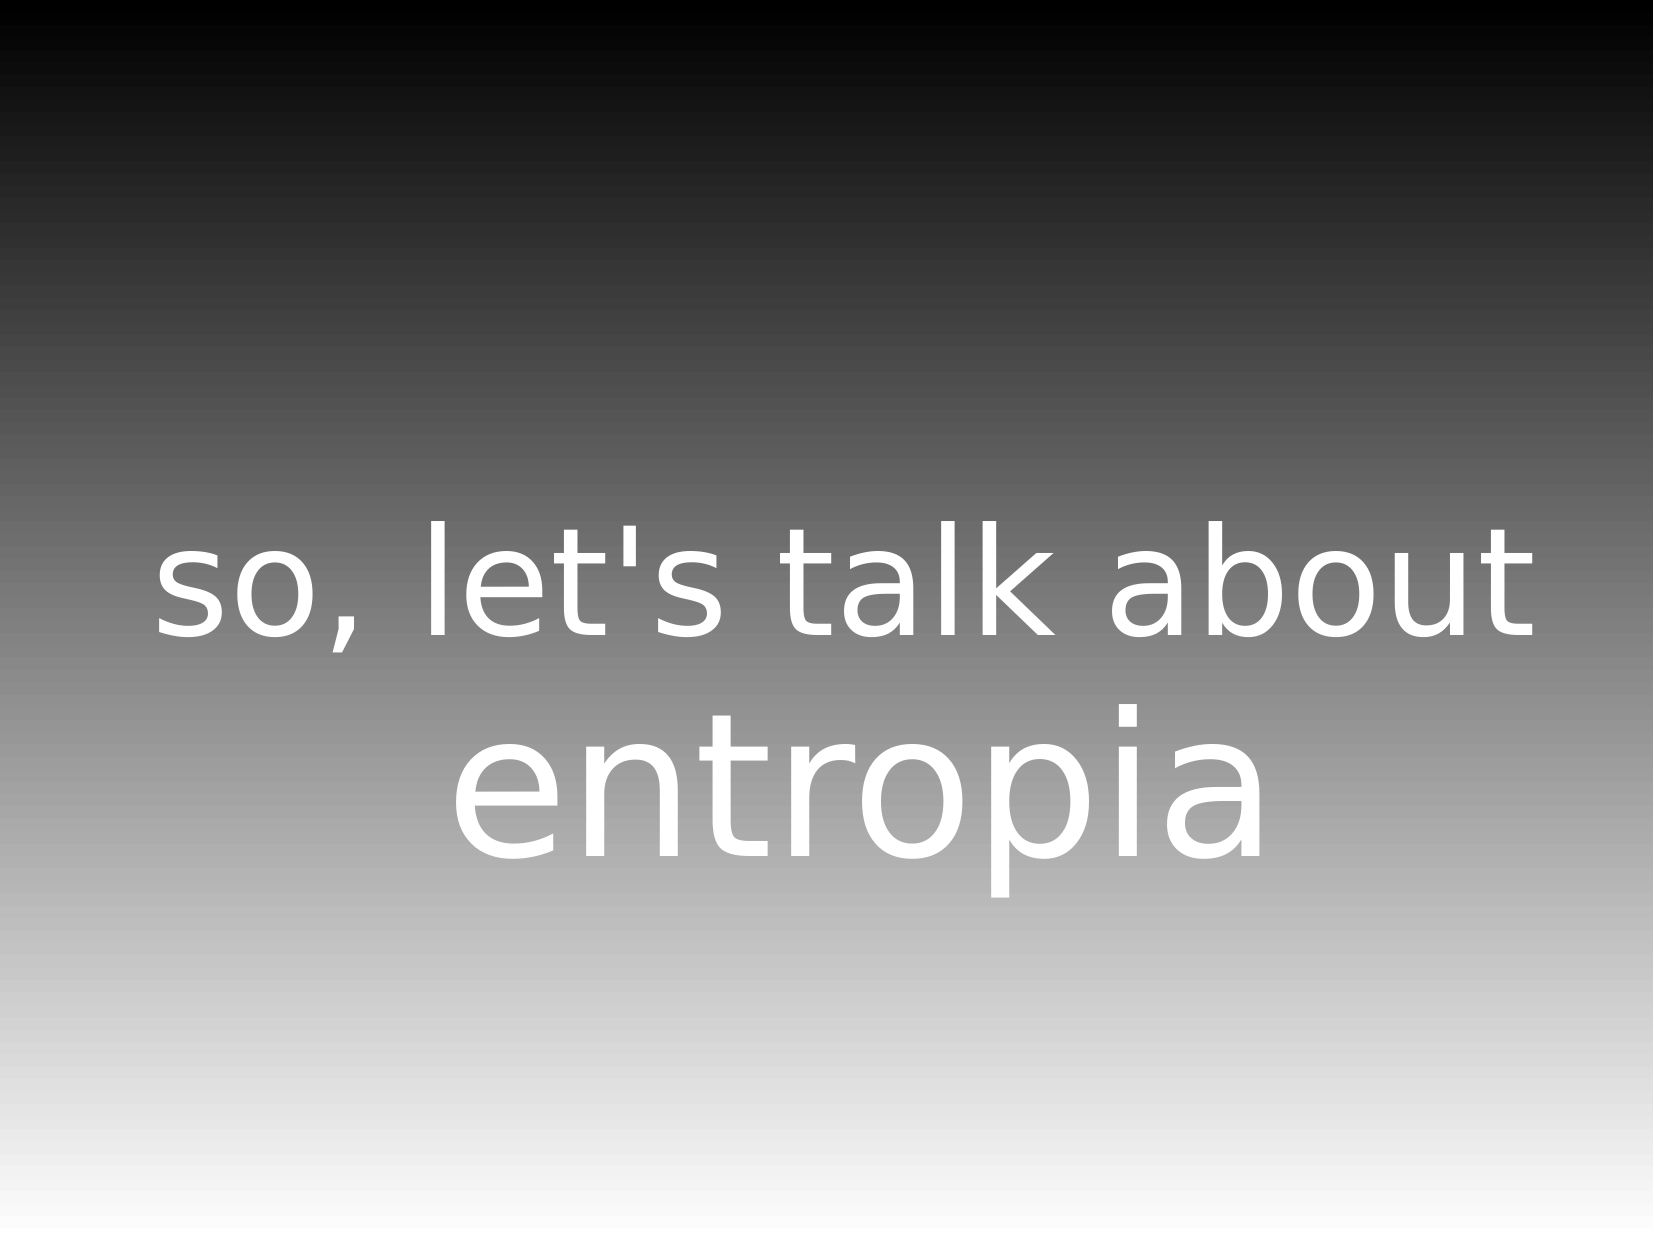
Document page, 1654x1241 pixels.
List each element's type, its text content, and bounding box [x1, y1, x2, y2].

subtitle so, let's talk about entropia [82, 290, 1571, 1109]
